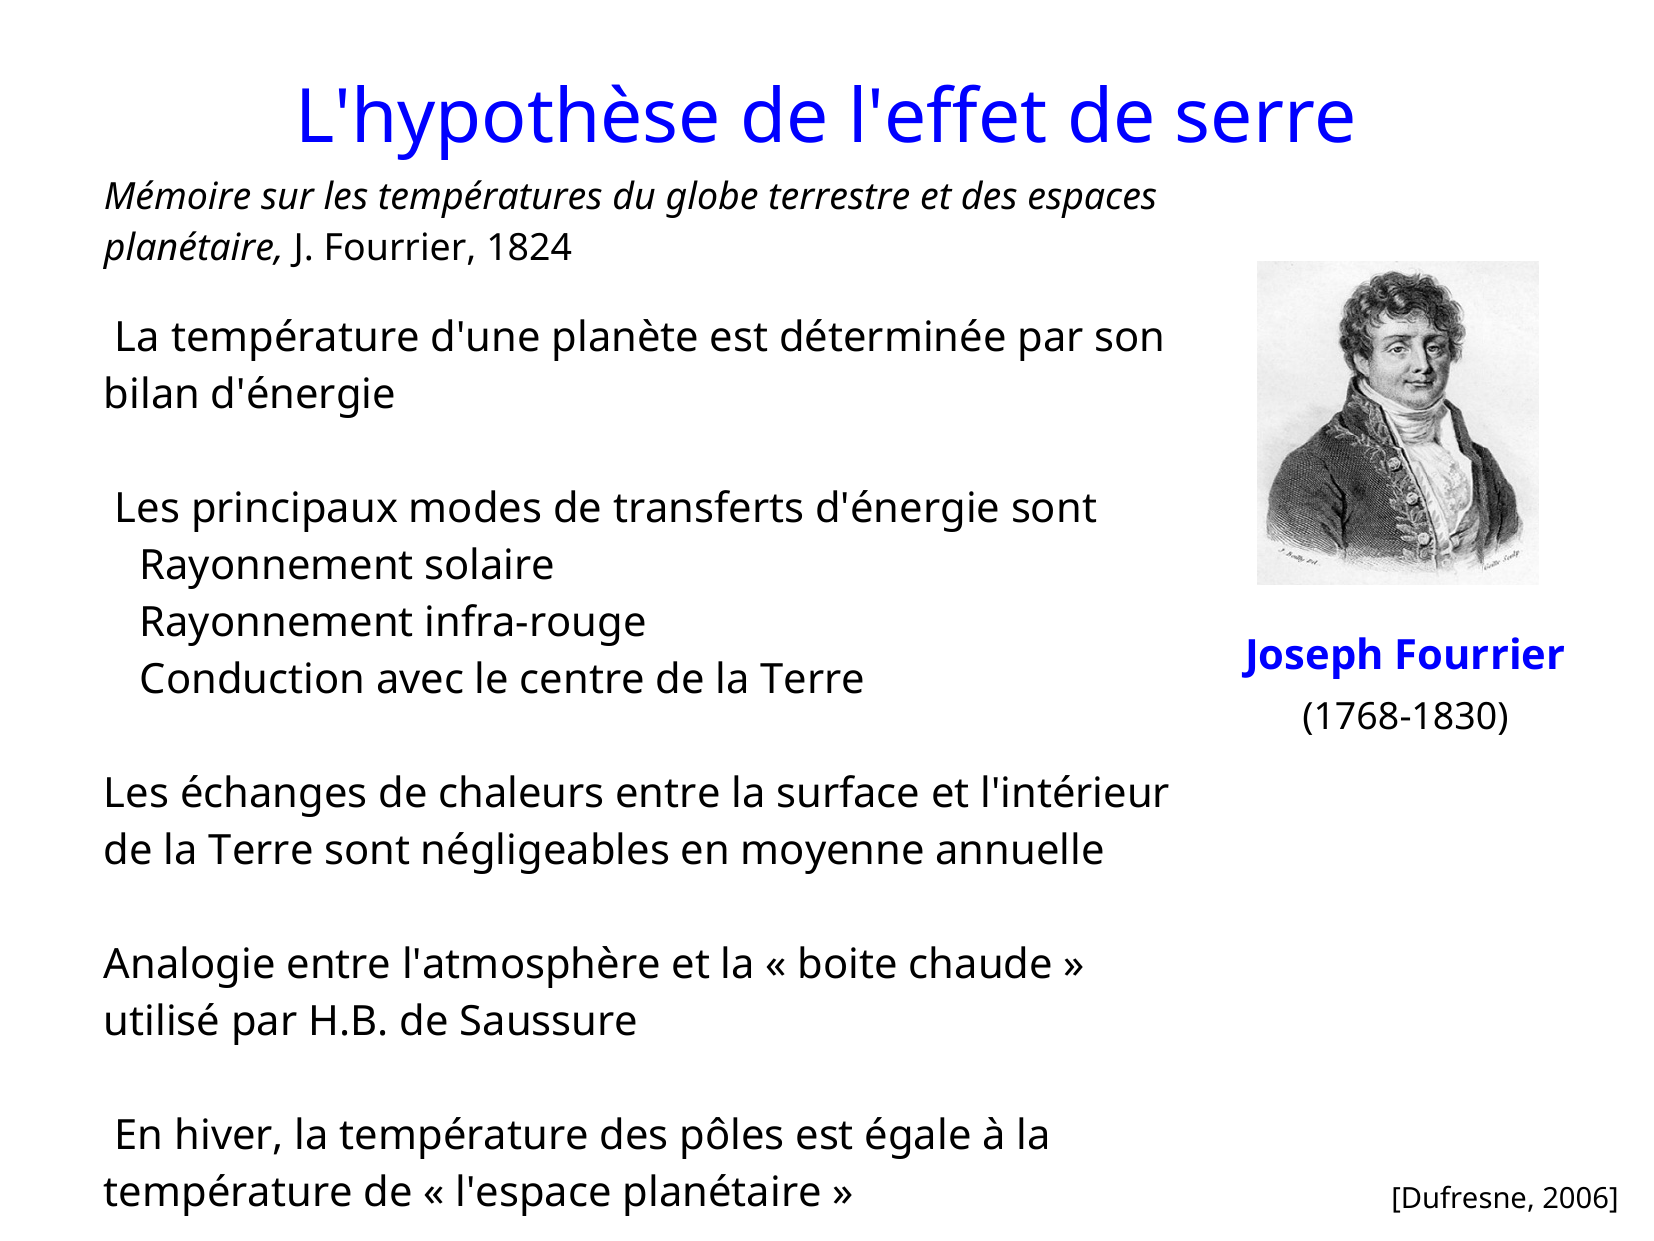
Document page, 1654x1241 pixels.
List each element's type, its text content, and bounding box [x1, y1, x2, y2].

picture [1257, 261, 1539, 585]
title L'hypothèse de l'effet de serre [82, 21, 1571, 206]
text_box Mémoire sur les températures du globe terrestre et des espaces planétaire, J. Fourrier, 1824 La température d'une planète est déterminée par son bilan d'énergie Les principaux modes de transferts d'énergie sont Rayonnement solaire Rayonnement infra-rouge Conduction avec le centre de la Terre Les échanges de chaleurs entre la surface et l'intérieur de la Terre sont négligeables en moyenne annuelle Analogie entre l'atmosphère et la « boite chaude » utilisé par H.B. de Saussure En hiver, la température des pôles est égale à la température de « l'espace planétaire » Toutes variations de l'ensoleillement ou des propriétés de surface modifieront la température de surface [89, 161, 1206, 1206]
text_box [Dufresne, 2006] [1170, 1174, 1634, 1231]
text_box Joseph Fourrier (1768-1830) [1228, 608, 1583, 755]
